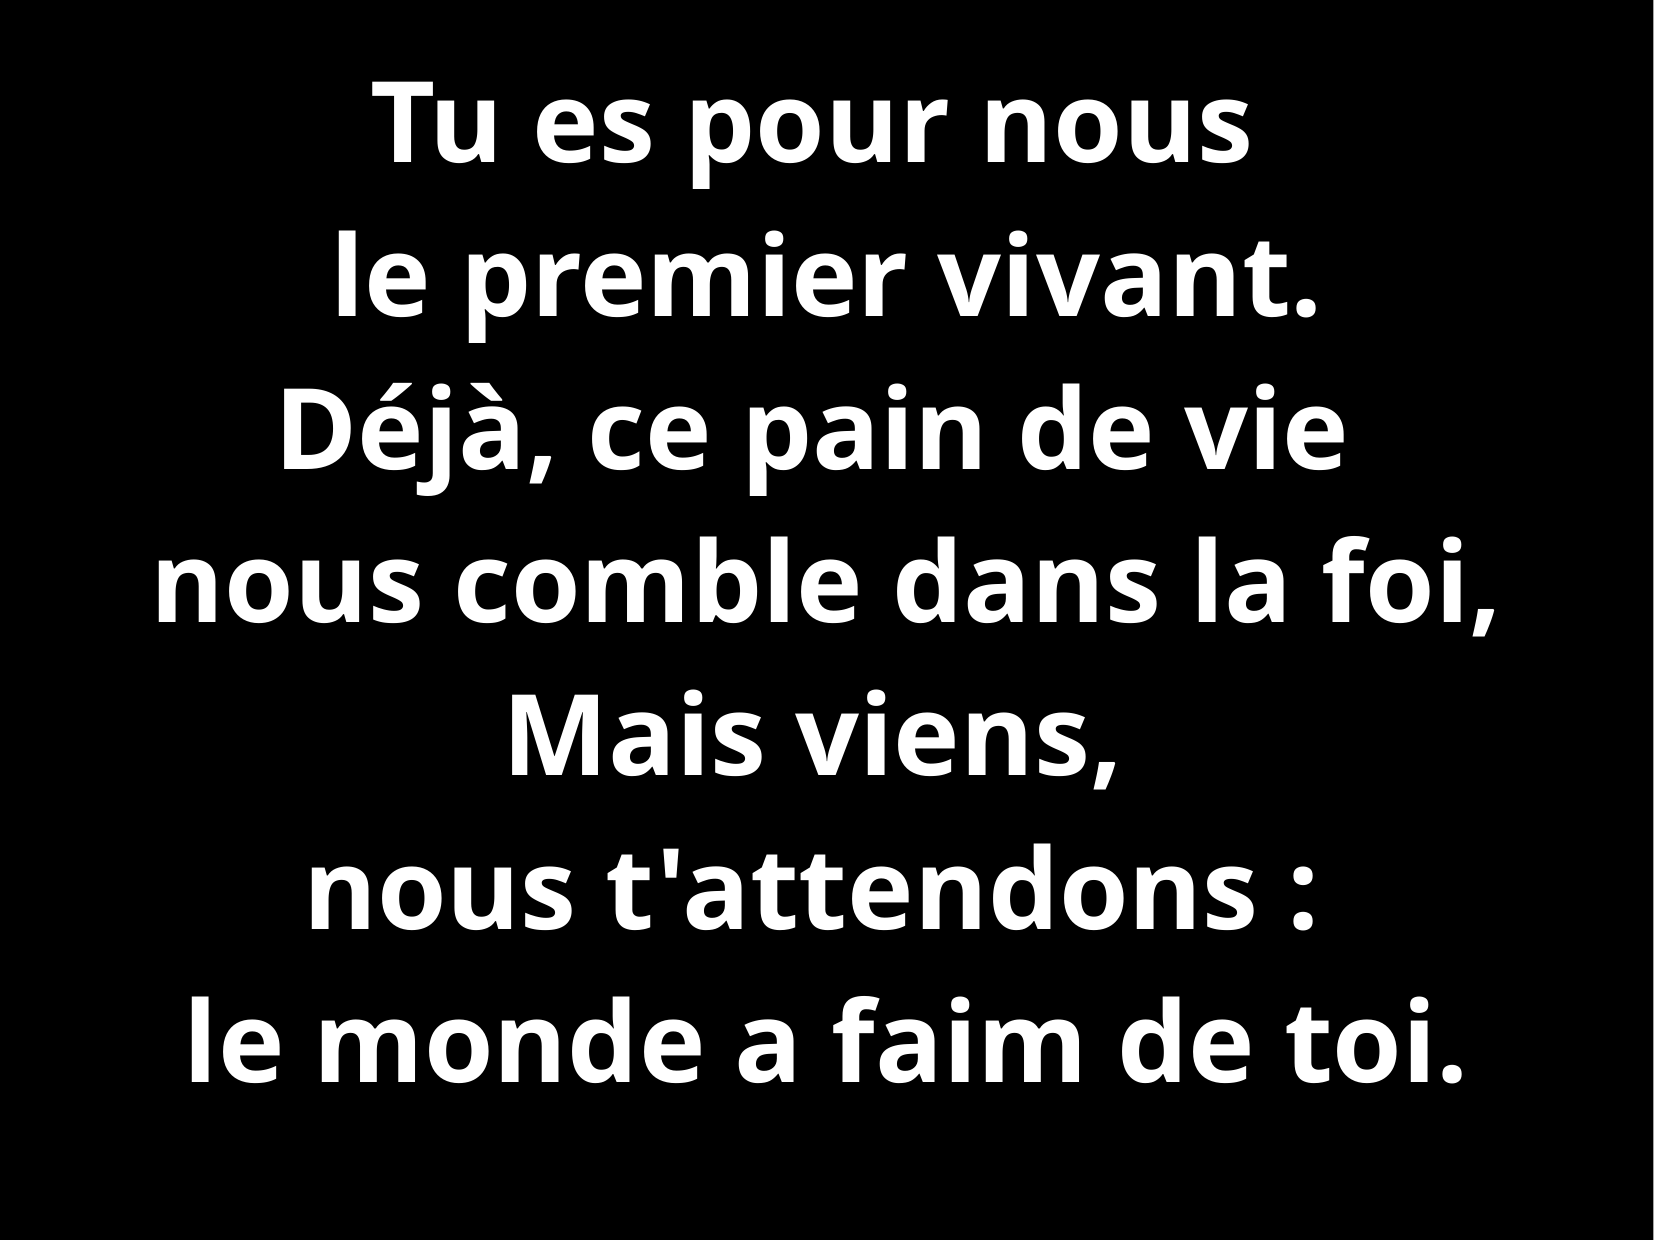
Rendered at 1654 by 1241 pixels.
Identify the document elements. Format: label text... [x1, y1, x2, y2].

subtitle Tu es pour nous le premier vivant. Déjà, ce pain de vie nous comble dans la foi, Mais viens, nous t'attendons : le monde a faim de toi. [82, 30, 1571, 1128]
